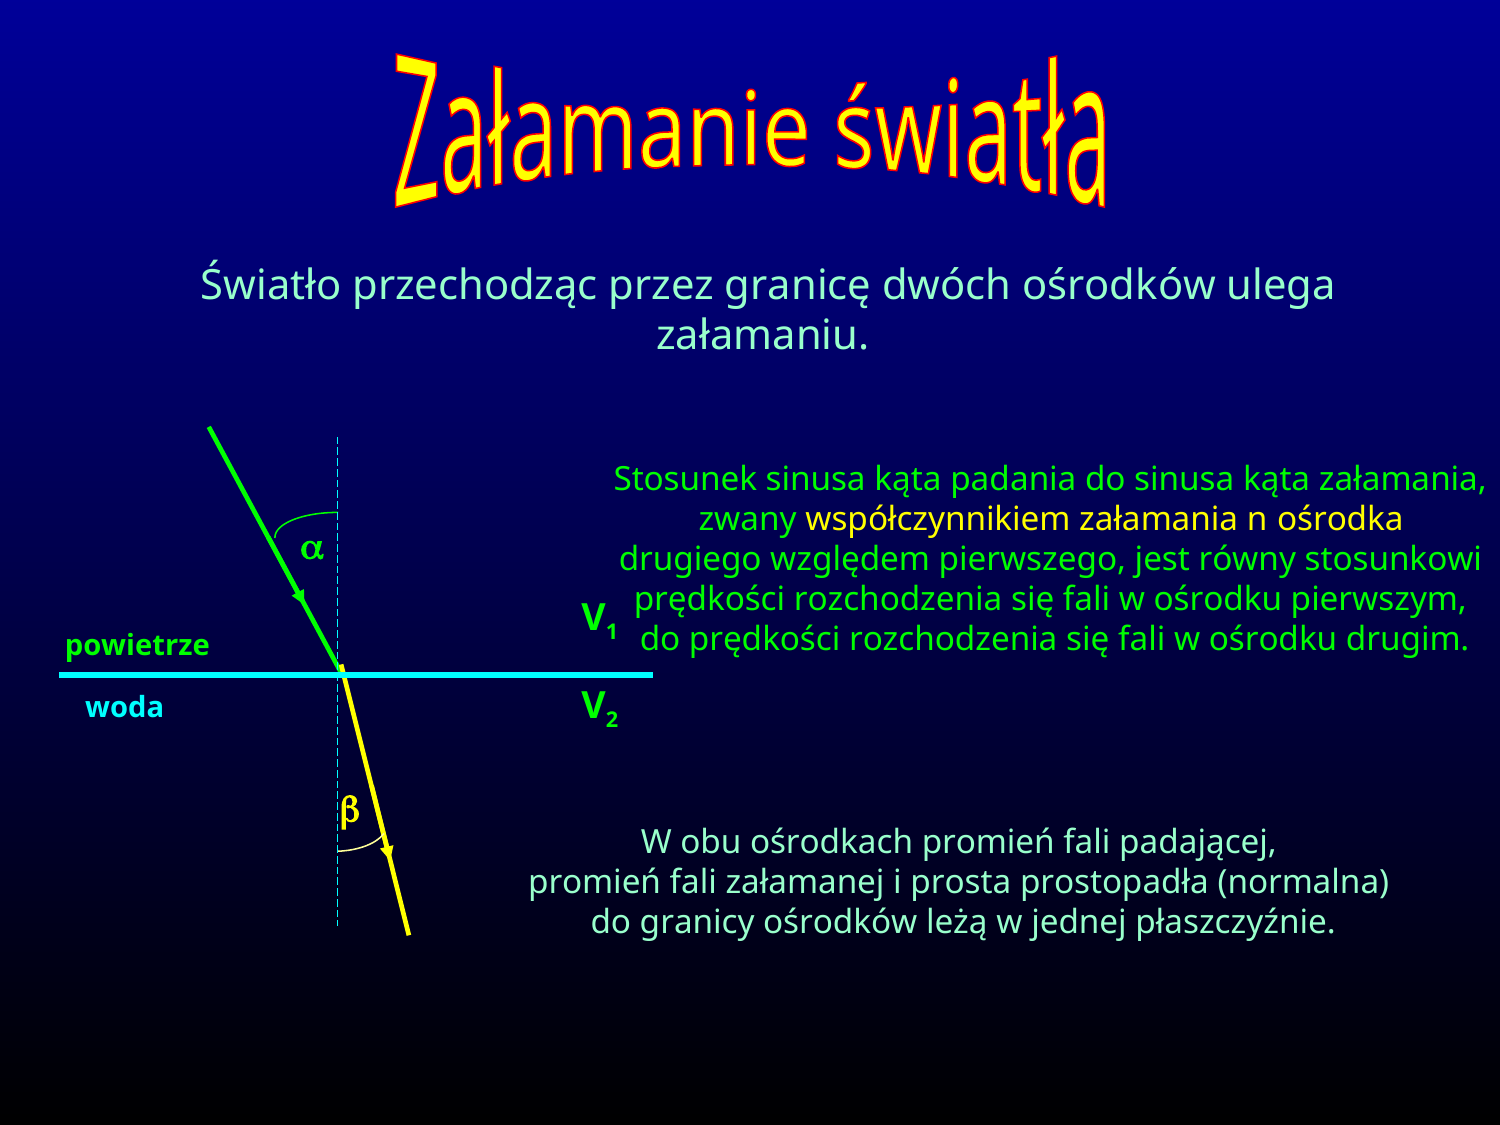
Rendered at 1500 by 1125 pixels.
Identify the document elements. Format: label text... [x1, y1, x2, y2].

text_box Załamanie światła [1068, 91, 1105, 208]
text_box W obu ośrodkach promień fali padającej, promień fali załamanej i prosta prostopadła (normalna) do granicy ośrodków leżą w jednej płaszczyźnie. [513, 812, 1415, 988]
text_box Załamanie światła [693, 108, 733, 166]
text_box Stosunek sinusa kąta padania do sinusa kąta załamania, zwany współczynnikiem załamania n ośrodka drugiego względem pierwszego, jest równy stosunkowi prędkości rozchodzenia się fali w ośrodku pierwszym, do prędkości rozchodzenia się fali w ośrodku drugim. [598, 449, 1500, 665]
text_box Załamanie światła [837, 107, 871, 169]
text_box Załamanie światła [486, 66, 511, 186]
text_box Załamanie światła [513, 102, 551, 181]
text_box V2 [549, 663, 650, 750]
text_box Załamanie światła [564, 105, 631, 175]
text_box Załamanie światła [1041, 56, 1066, 196]
text_box V1 [549, 574, 598, 663]
text_box  [299, 762, 400, 851]
text_box  [262, 499, 363, 588]
text_box Załamanie światła [1013, 79, 1041, 193]
text_box powietrze [12, 599, 263, 688]
text_box Załamanie światła [968, 101, 1006, 185]
text_box Światło przechodząc przez granicę dwóch ośrodków ulega załamaniu. [87, 249, 1450, 366]
text_box woda [0, 662, 250, 750]
text_box Załamanie światła [747, 109, 755, 165]
text_box Załamanie światła [766, 108, 807, 167]
text_box Załamanie światła [395, 54, 437, 208]
text_box Załamanie światła [444, 97, 481, 194]
text_box Załamanie światła [641, 107, 680, 169]
text_box Załamanie światła [949, 104, 957, 178]
text_box Załamanie światła [848, 82, 867, 102]
text_box Załamanie światła [875, 105, 942, 174]
